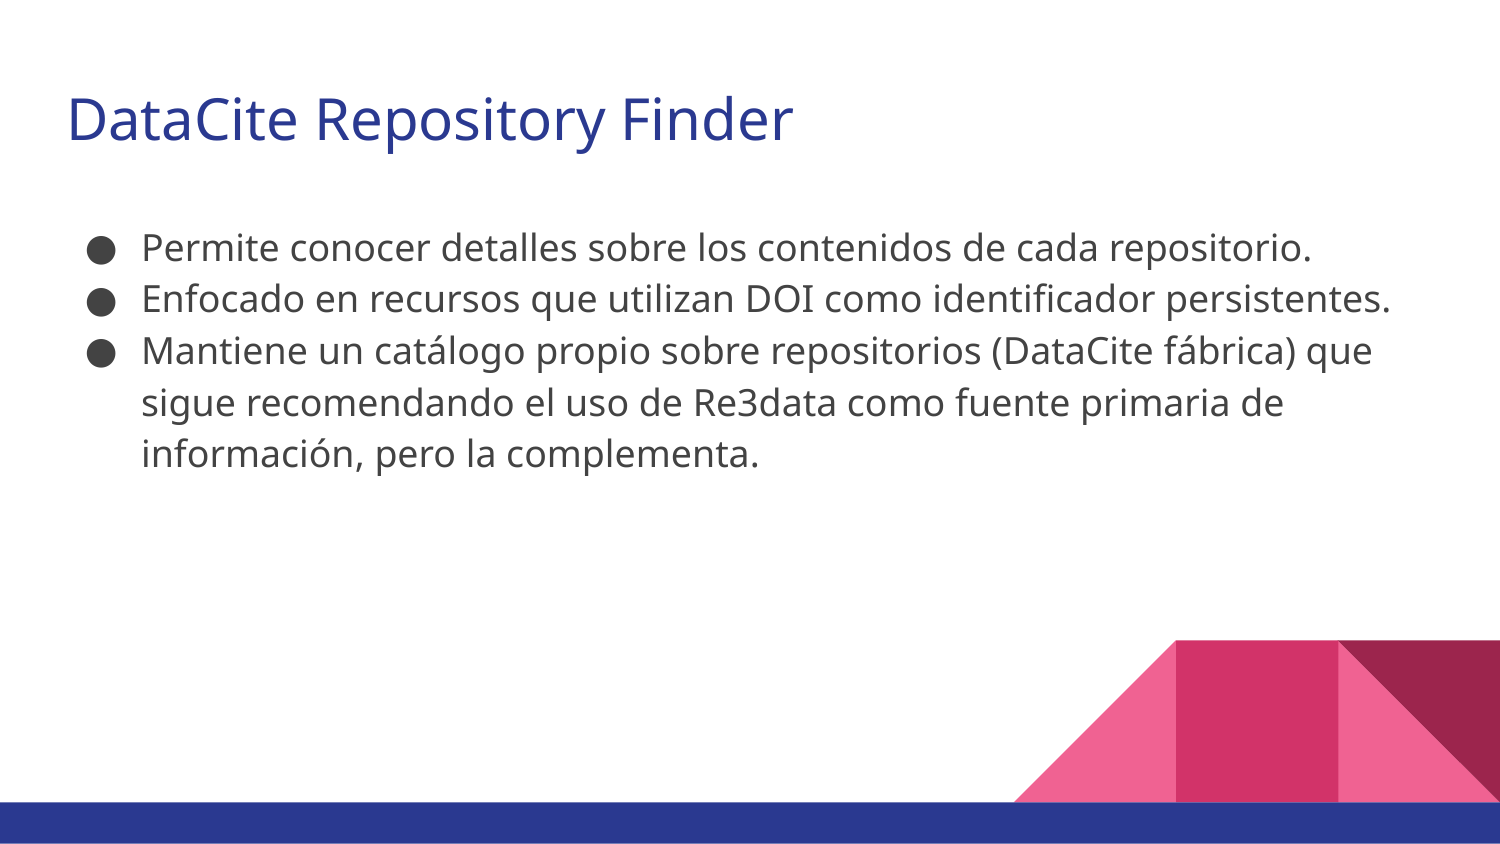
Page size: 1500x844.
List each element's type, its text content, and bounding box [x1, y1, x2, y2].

list Permite conocer detalles sobre los contenidos de cada repositorio. Enfocado en recursos que utilizan DOI como identificador persistentes. Mantiene un catálogo propio sobre repositorios (DataCite fábrica) que sigue recomendando el uso de Re3data como fuente primaria de información, pero la complementa. [51, 201, 1449, 750]
title DataCite Repository Finder [51, 67, 1449, 167]
